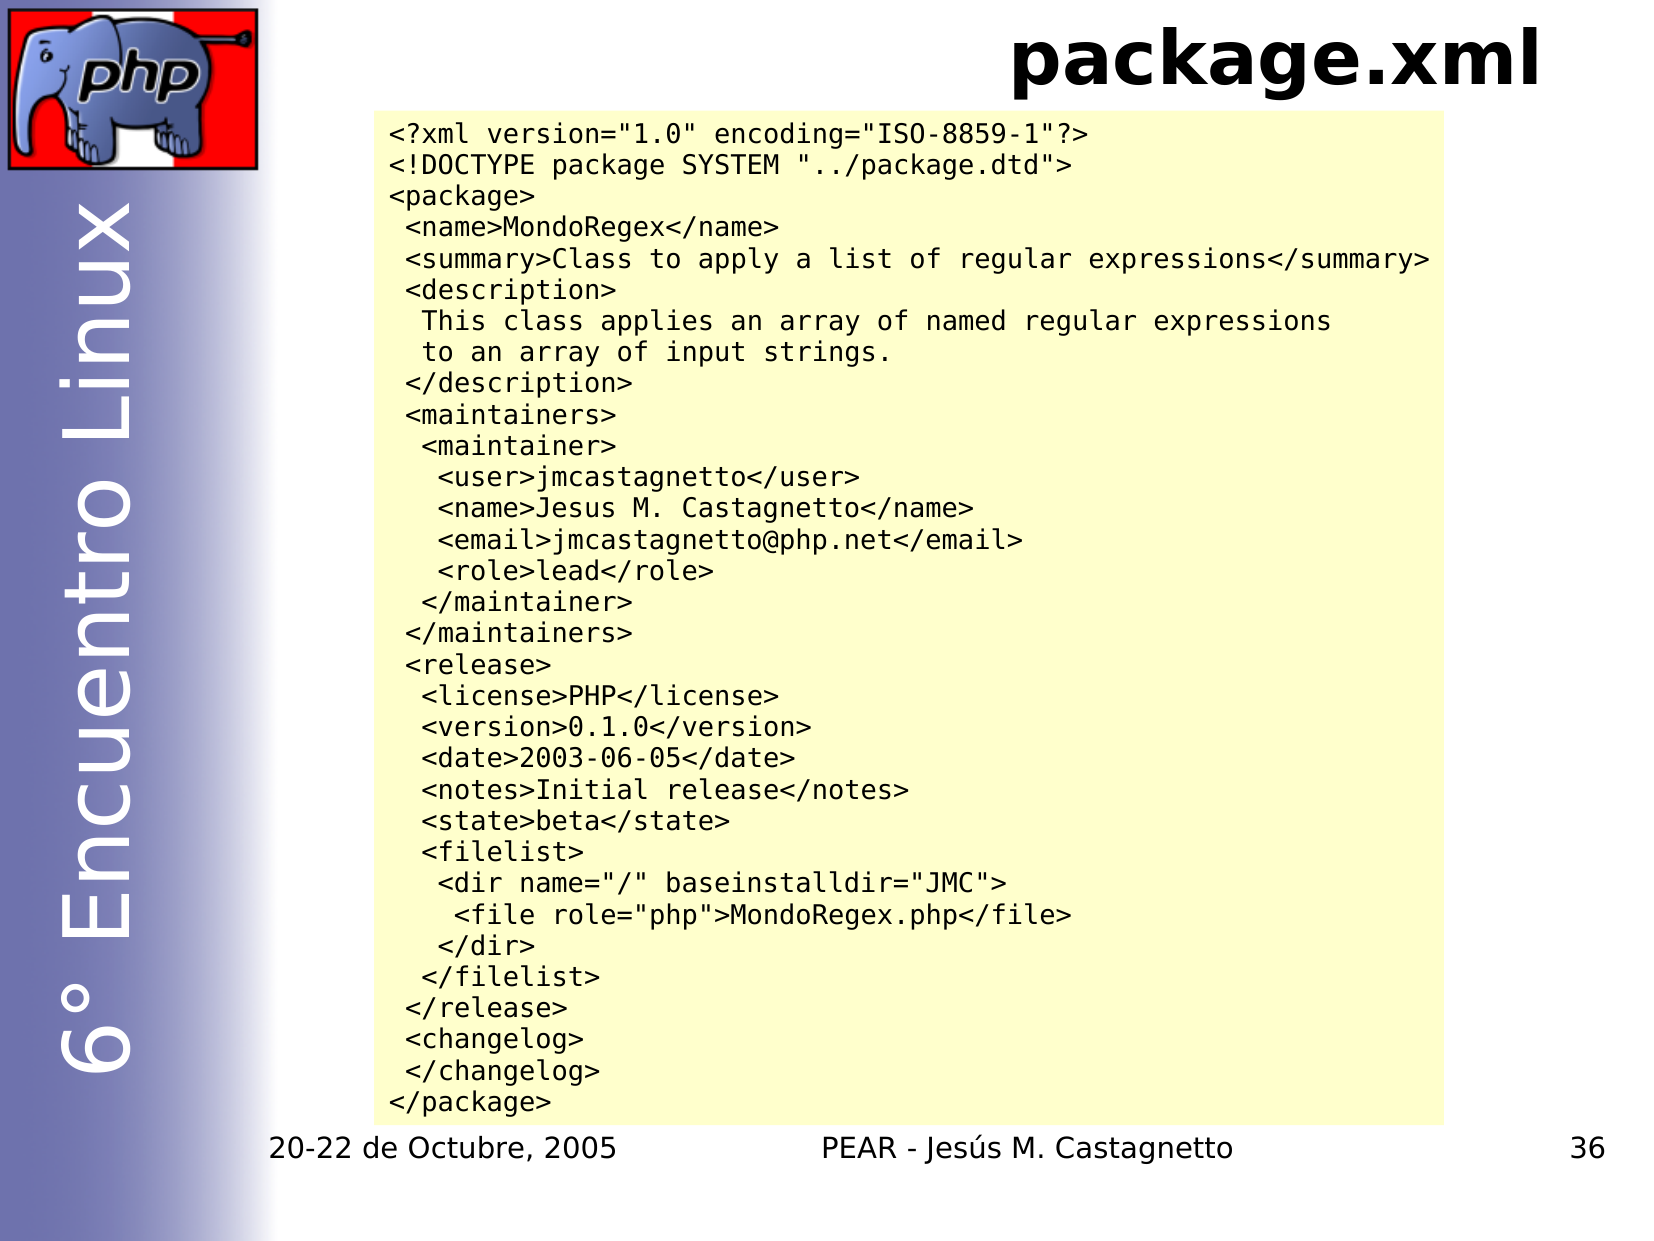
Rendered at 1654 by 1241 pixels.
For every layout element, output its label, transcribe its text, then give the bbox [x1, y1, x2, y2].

text_box <?xml version="1.0" encoding="ISO-8859-1"?> <!DOCTYPE package SYSTEM "../package.dtd"> <package> <name>MondoRegex</name> <summary>Class to apply a list of regular expressions</summary> <description> This class applies an array of named regular expressions to an array of input strings. </description> <maintainers> <maintainer> <user>jmcastagnetto</user> <name>Jesus M. Castagnetto</name> <email>jmcastagnetto@php.net</email> <role>lead</role> </maintainer> </maintainers> <release> <license>PHP</license> <version>0.1.0</version> <date>2003-06-05</date> <notes>Initial release</notes> <state>beta</state> <filelist> <dir name="/" baseinstalldir="JMC"> <file role="php">MondoRegex.php</file> </dir> </filelist> </release> <changelog> </changelog> </package> [374, 110, 1444, 1126]
picture [0, 0, 1654, 1241]
title package.xml [919, 15, 1633, 103]
